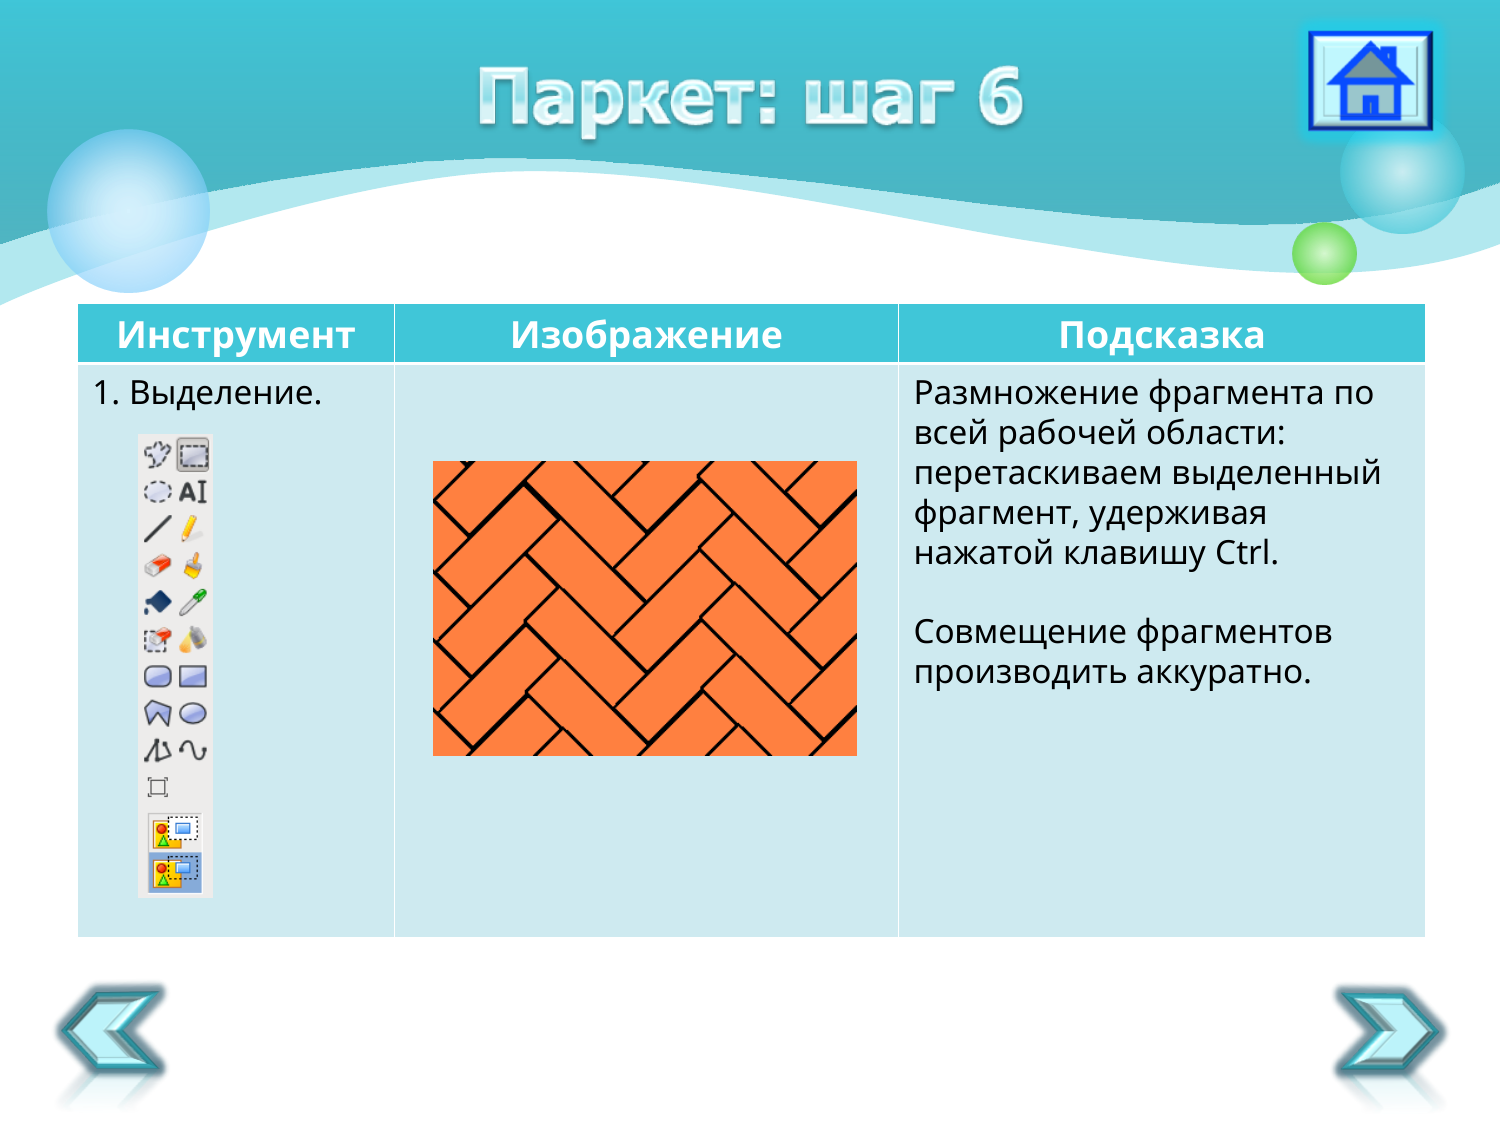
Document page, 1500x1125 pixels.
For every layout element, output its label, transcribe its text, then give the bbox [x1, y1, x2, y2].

table_header Инструмент [78, 304, 394, 362]
table_header Подсказка [899, 304, 1425, 362]
picture [1321, 974, 1459, 1125]
table_cell Размножение фрагмента по всей рабочей области: перетаскиваем выделенный фрагмент, удерживая нажатой клавишу Ctrl. Совмещение фрагментов производить аккуратно. [899, 365, 1425, 937]
picture [138, 434, 213, 898]
picture [433, 461, 857, 756]
table_header Изображение [395, 304, 898, 362]
table_cell [395, 365, 898, 937]
picture [46, 0, 1466, 294]
picture [43, 972, 179, 1125]
table_cell 1. Выделение. [78, 365, 394, 937]
